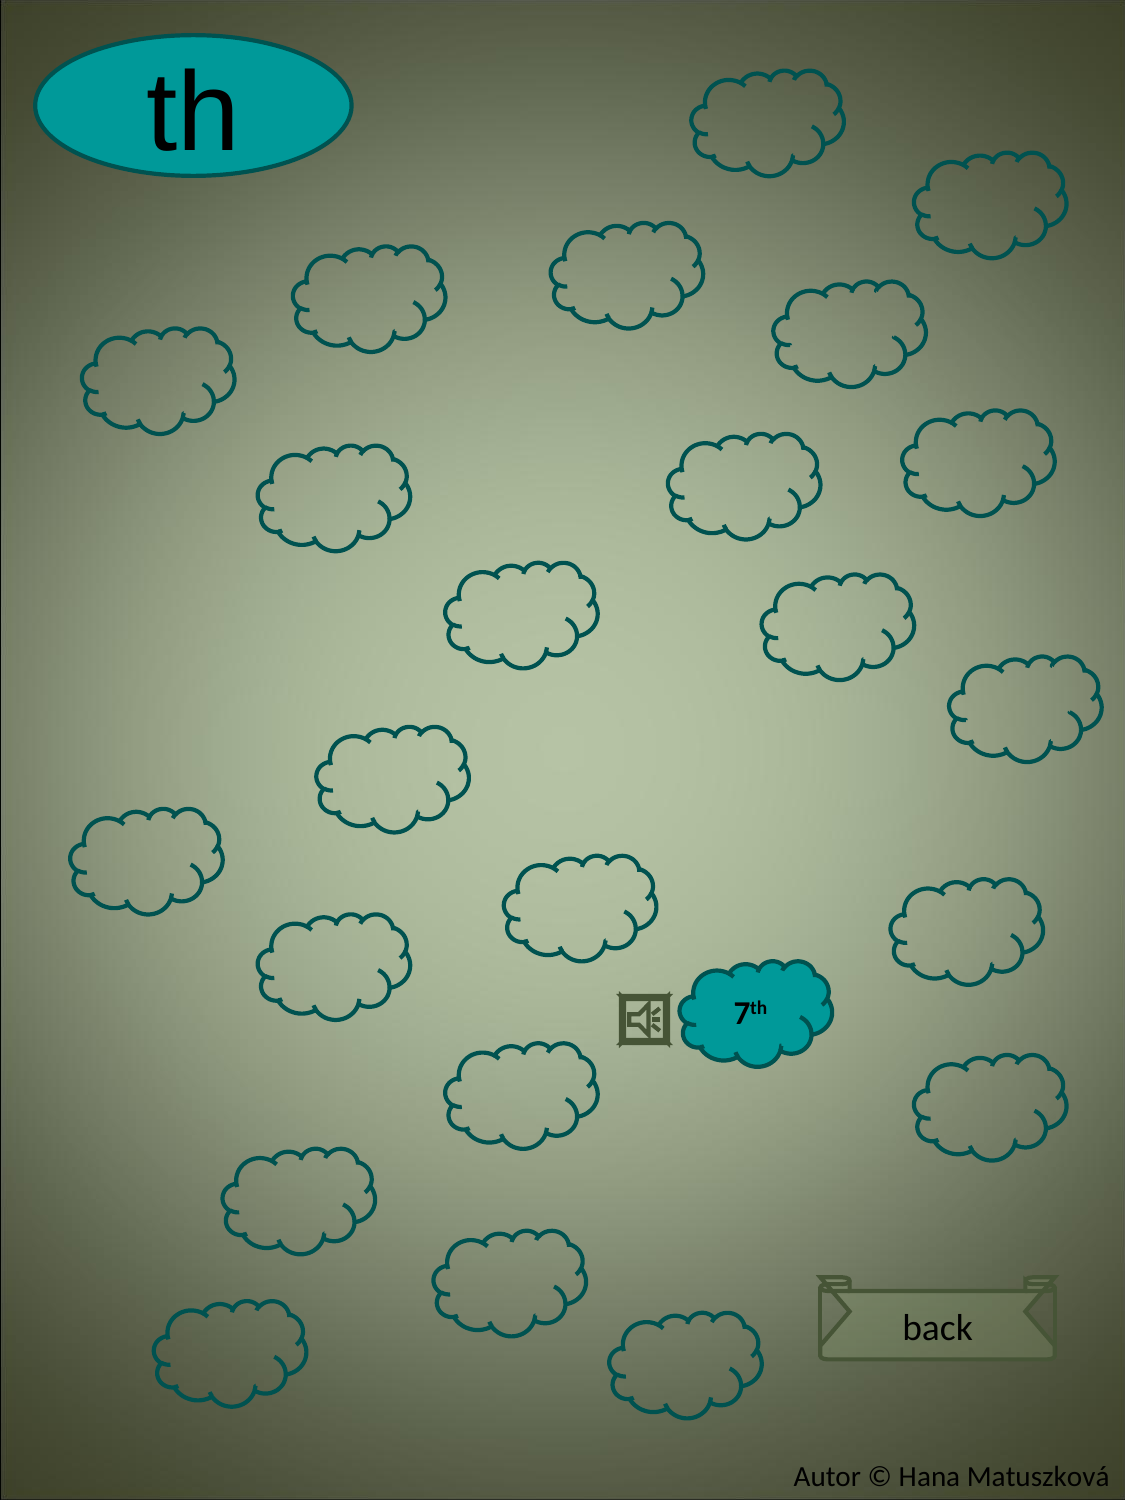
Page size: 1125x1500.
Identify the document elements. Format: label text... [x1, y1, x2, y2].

text_box Autor © Hana Matuszková [778, 1449, 1125, 1500]
text_box th [35, 35, 352, 176]
text_box back [820, 1277, 1055, 1360]
picture [0, 0, 1125, 1500]
text_box 7th [679, 961, 833, 1067]
